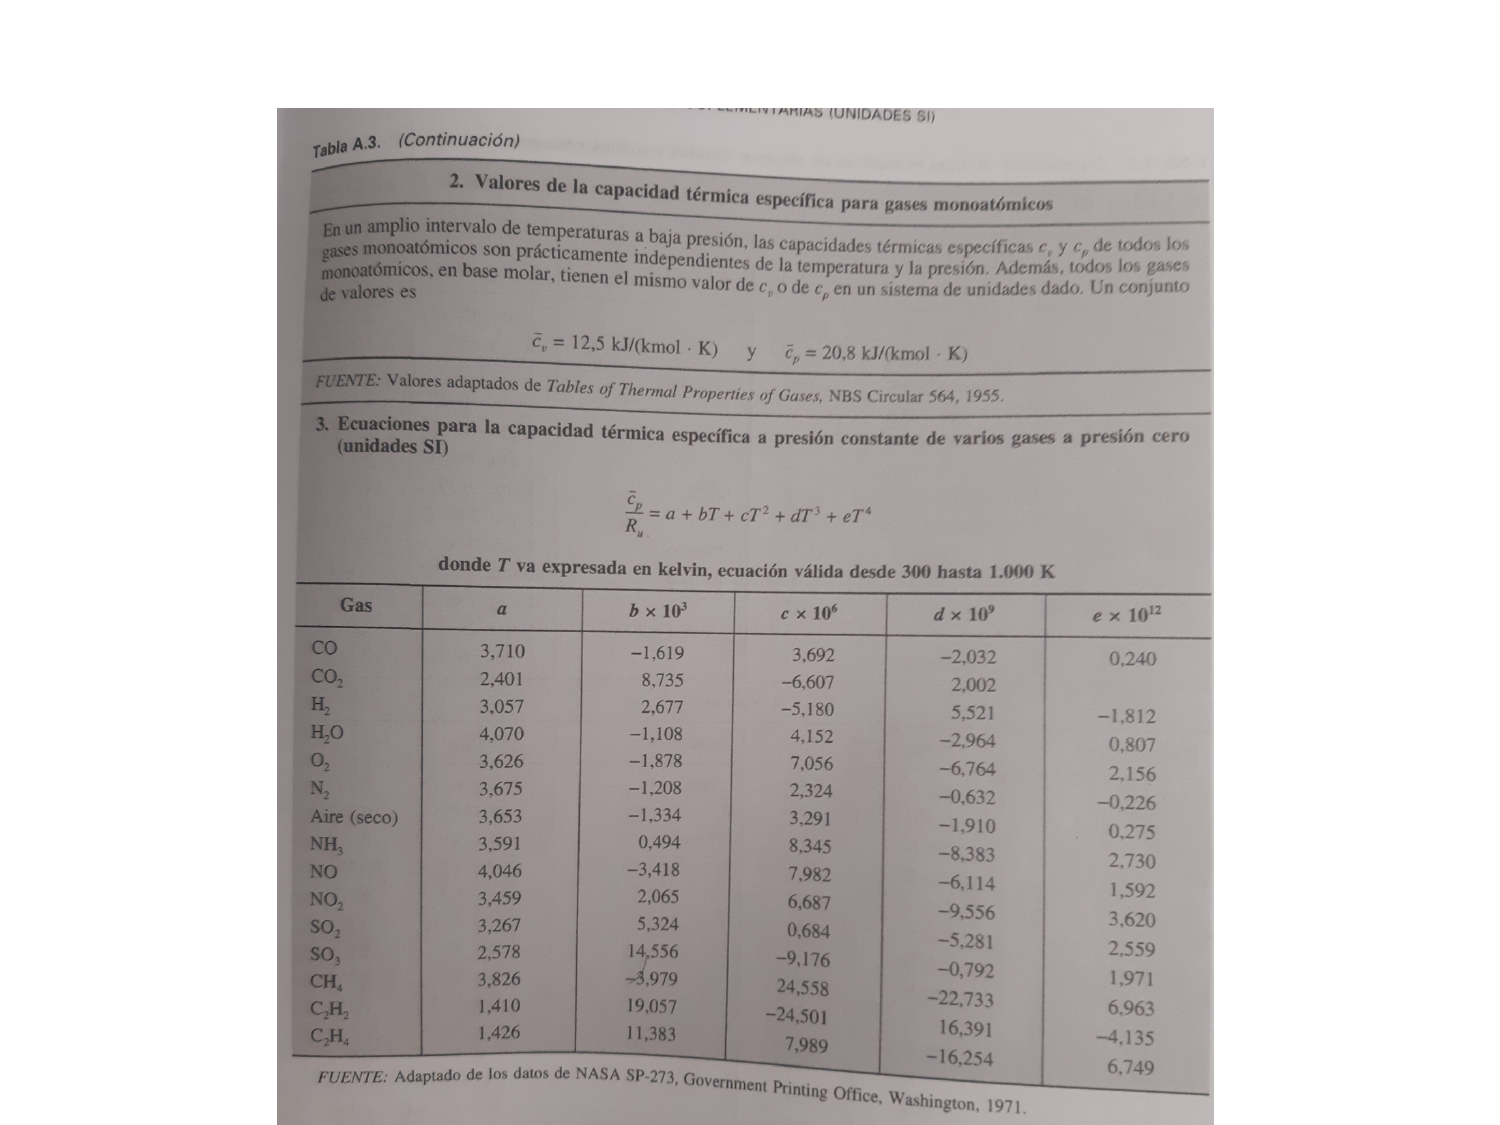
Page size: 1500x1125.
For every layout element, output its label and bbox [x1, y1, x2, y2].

picture [277, 108, 1214, 1125]
